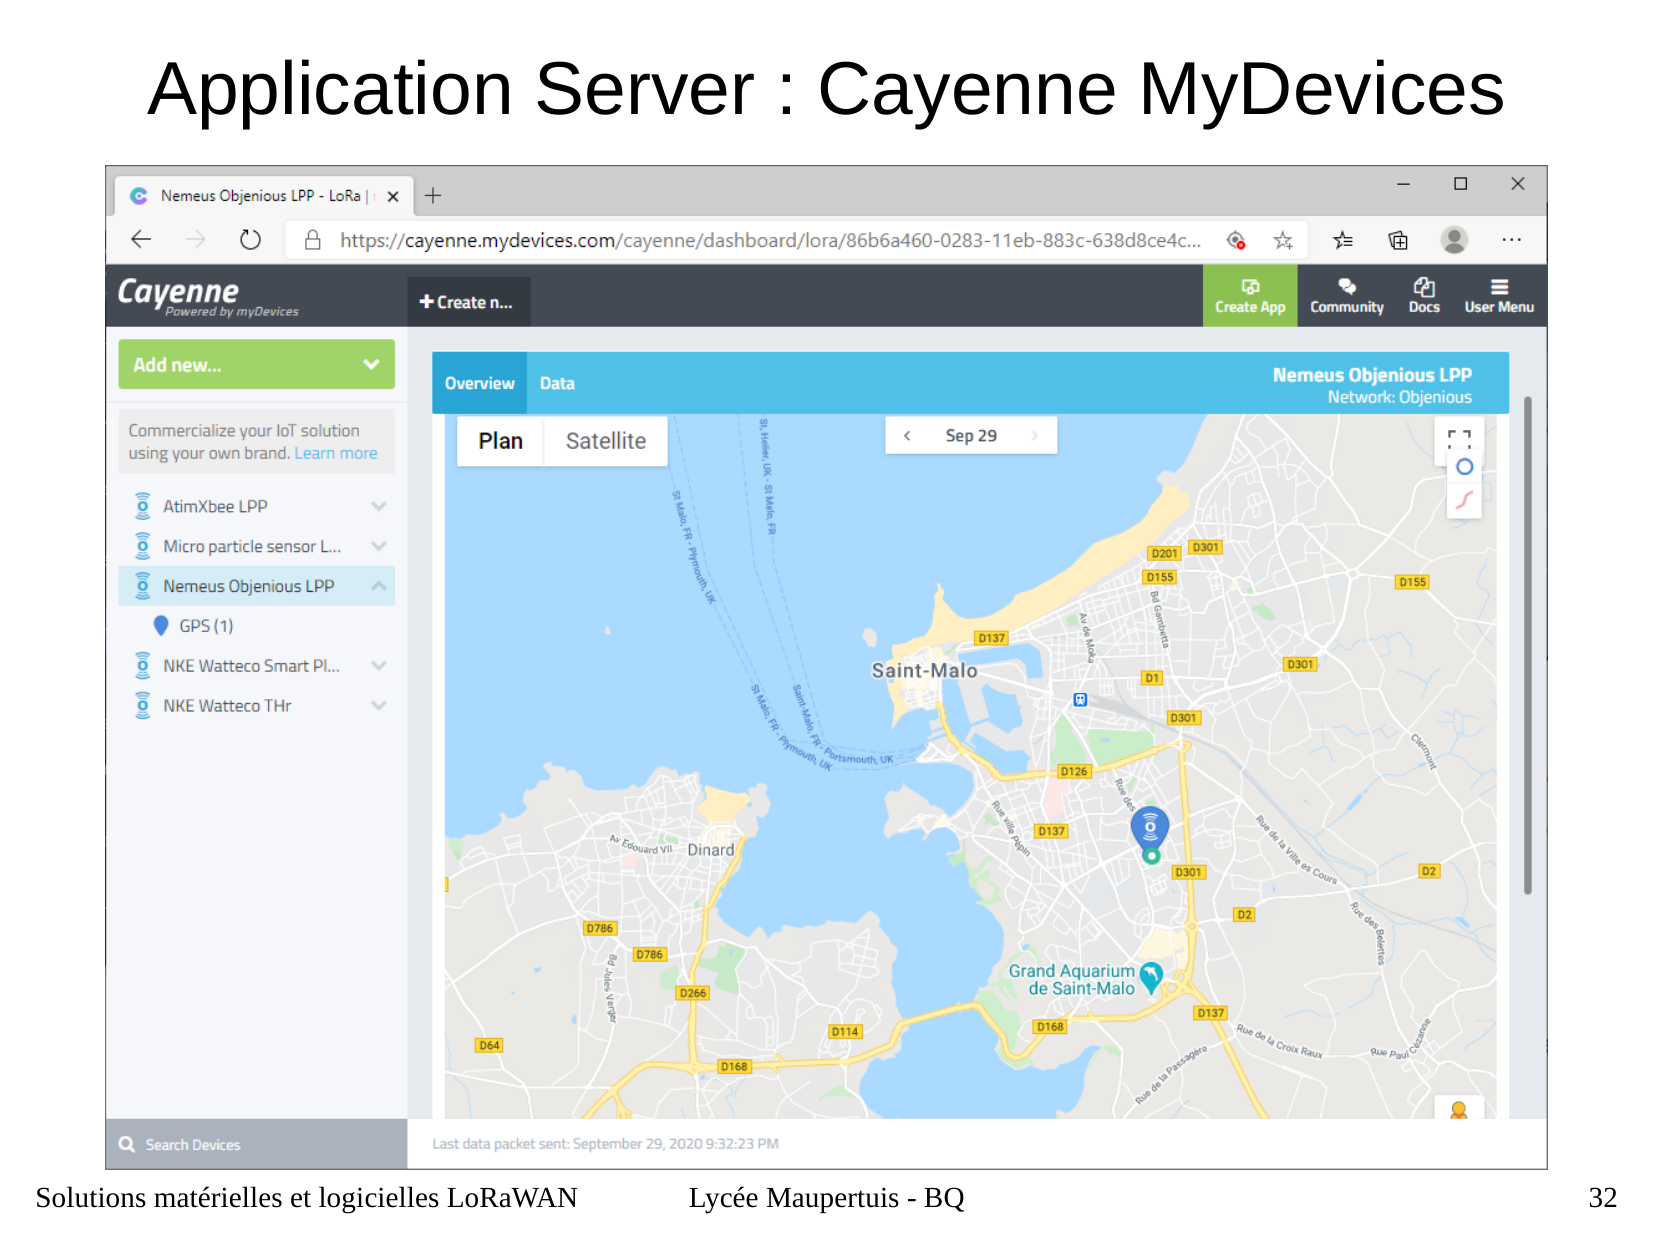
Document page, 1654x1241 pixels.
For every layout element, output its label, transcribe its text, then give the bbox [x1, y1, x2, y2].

picture [105, 165, 1548, 1170]
title Application Server : Cayenne MyDevices [35, 35, 1619, 142]
